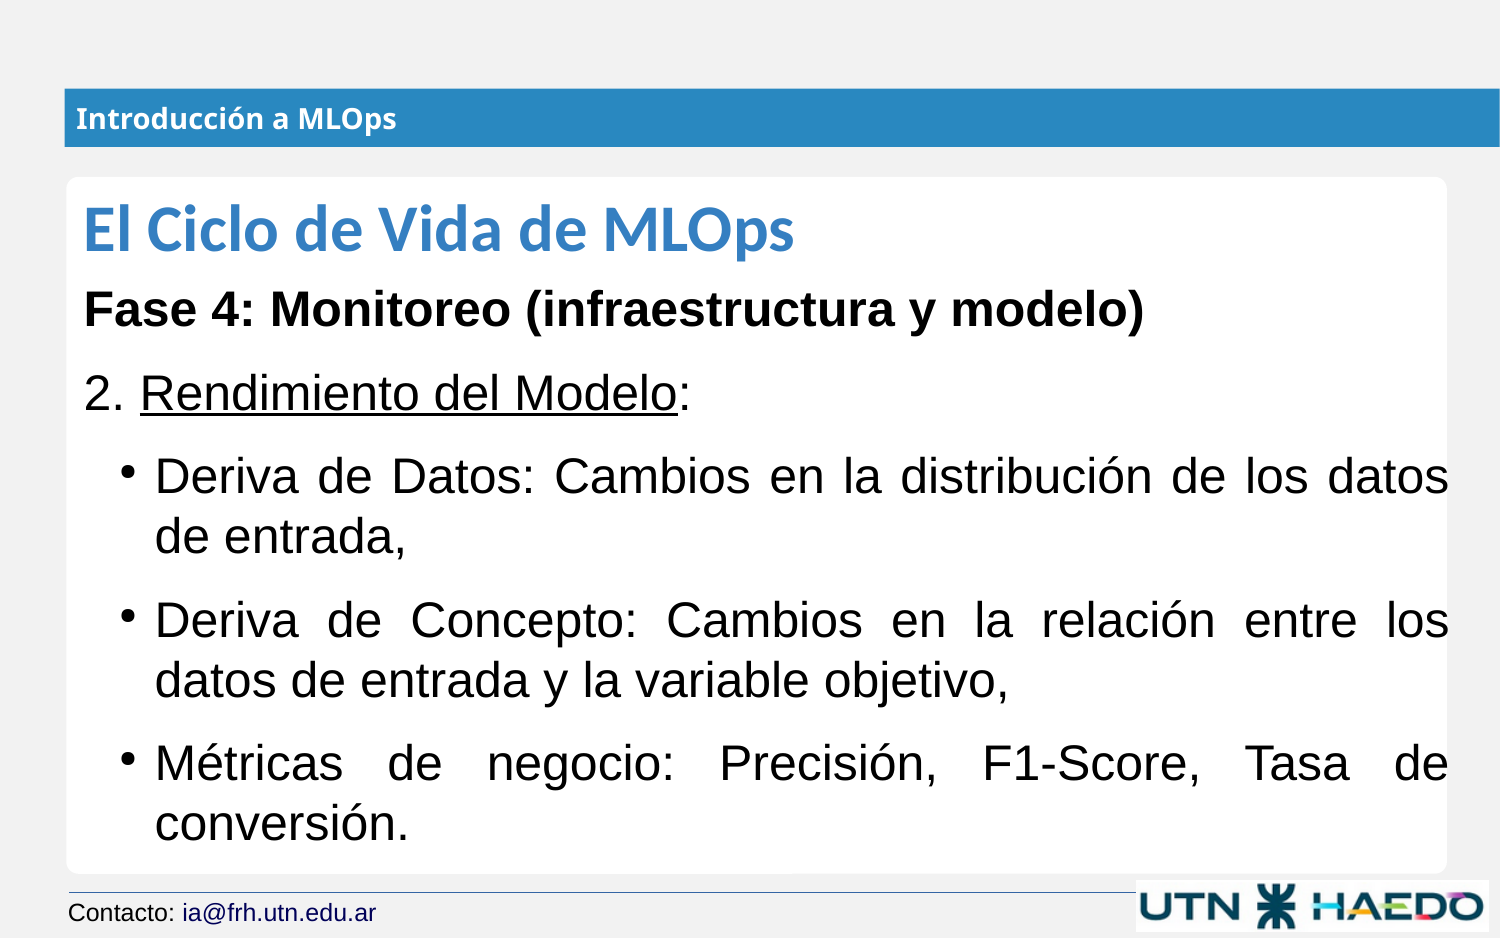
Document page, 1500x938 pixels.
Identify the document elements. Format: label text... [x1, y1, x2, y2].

text_box El Ciclo de Vida de MLOps Fase 4: Monitoreo (infraestructura y modelo) 2. Rendimiento del Modelo: Deriva de Datos: Cambios en la distribución de los datos de entrada, Deriva de Concepto: Cambios en la relación entre los datos de entrada y la variable objetivo, Métricas de negocio: Precisión, F1-Score, Tasa de conversión. [68, 177, 1465, 874]
text_box Introducción a MLOps [64, 88, 1500, 147]
picture [1136, 880, 1489, 932]
